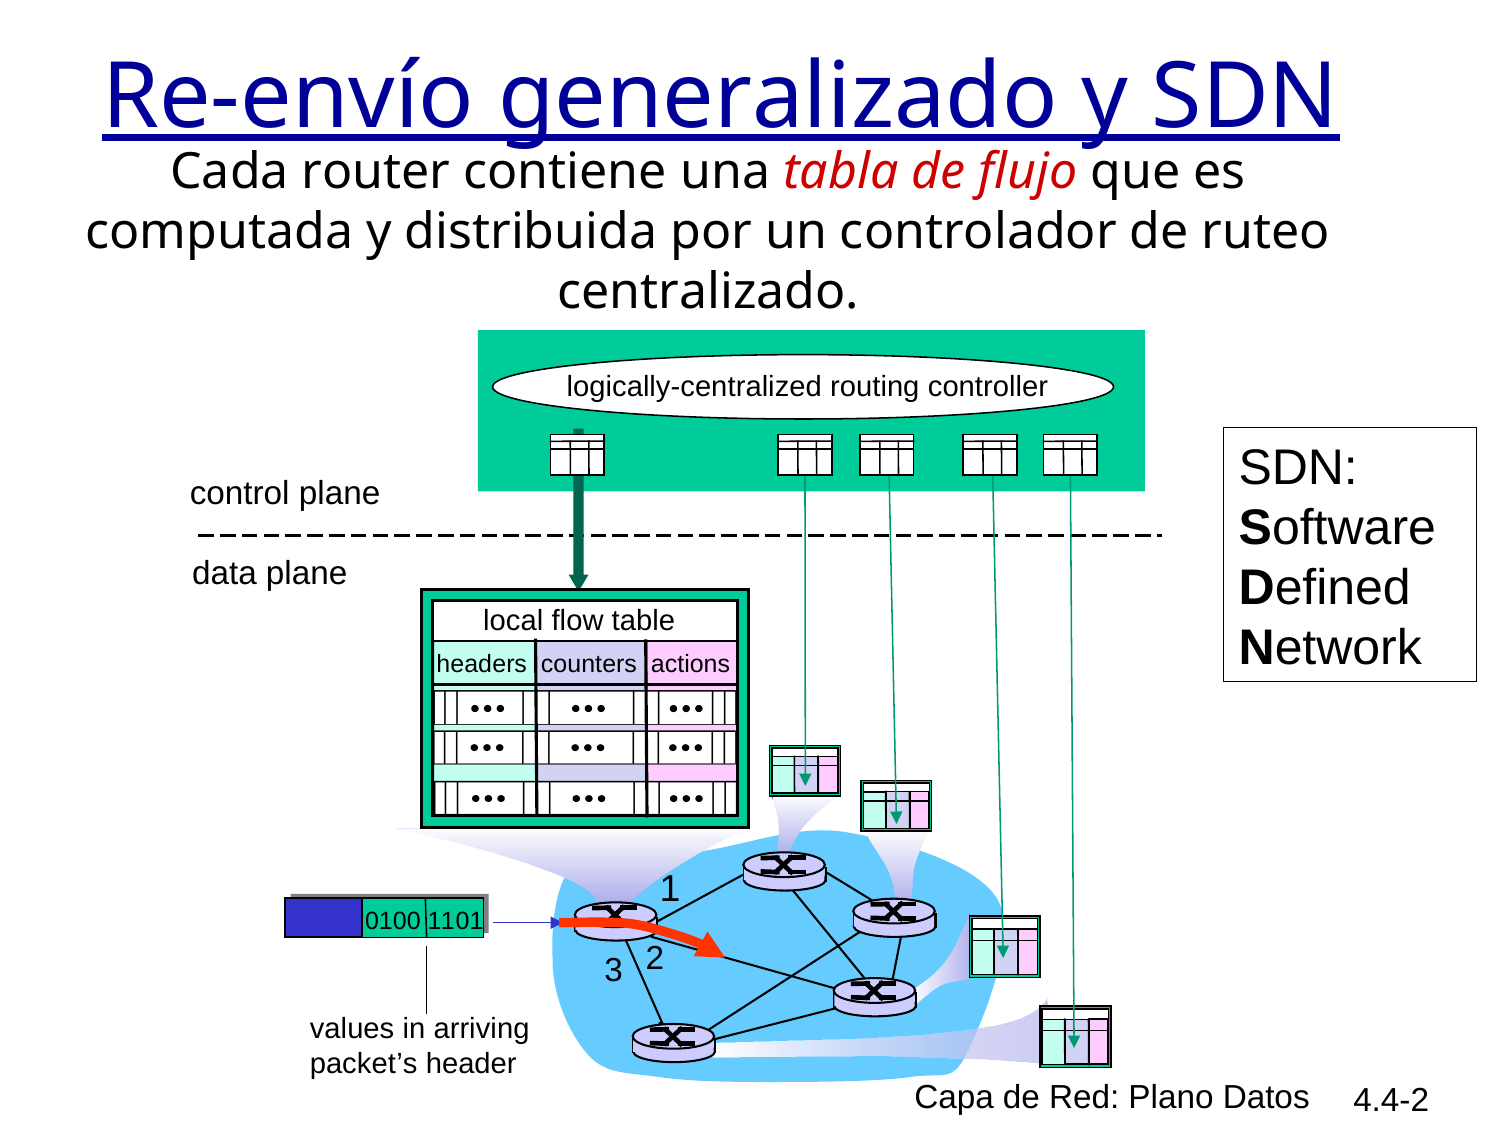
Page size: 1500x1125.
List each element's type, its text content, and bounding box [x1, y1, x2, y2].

text_box [483, 744, 491, 752]
text_box headers counters actions [538, 642, 644, 683]
text_box [584, 704, 593, 713]
text_box [1066, 1031, 1087, 1064]
text_box [682, 705, 690, 713]
text_box [572, 450, 588, 475]
text_box [972, 919, 1001, 929]
text_box [1044, 450, 1062, 475]
text_box 3 [589, 940, 638, 996]
text_box 2 [638, 935, 679, 984]
text_box [421, 589, 749, 640]
text_box [551, 443, 569, 448]
text_box [572, 442, 588, 448]
text_box [1003, 442, 1017, 448]
text_box local flow table [468, 593, 691, 599]
text_box [778, 435, 832, 440]
text_box [1003, 450, 1017, 475]
text_box [773, 749, 804, 756]
text_box [1075, 1020, 1087, 1030]
text_box [887, 792, 894, 800]
text_box Cada router contiene una tabla de flujo que es computada y distribuida por un controlador de ruteo centralizado. [65, 131, 1351, 327]
text_box 1 [644, 856, 696, 917]
text_box [864, 792, 884, 800]
text_box [682, 795, 691, 803]
text_box [881, 450, 897, 475]
text_box [694, 744, 703, 752]
text_box [434, 602, 468, 640]
text_box data plane [177, 543, 363, 599]
text_box [897, 792, 908, 800]
text_box [584, 744, 592, 752]
text_box [434, 725, 534, 730]
text_box [911, 802, 929, 828]
text_box [1044, 435, 1097, 440]
picture [648, 690, 736, 725]
text_box [597, 795, 606, 803]
text_box [665, 355, 941, 359]
text_box [963, 450, 982, 475]
text_box local flow table [468, 602, 691, 640]
text_box [860, 450, 879, 475]
text_box [396, 686, 1048, 1083]
text_box [695, 705, 703, 713]
picture [648, 730, 736, 765]
text_box [1019, 941, 1037, 974]
picture [649, 780, 736, 814]
text_box [1004, 930, 1017, 940]
text_box [900, 442, 913, 448]
text_box [571, 744, 579, 752]
text_box [495, 744, 504, 752]
text_box [585, 795, 593, 803]
text_box [864, 784, 894, 791]
text_box [1043, 1031, 1064, 1064]
text_box [649, 765, 736, 780]
text_box values in arriving packet’s header [295, 1001, 545, 1087]
text_box [773, 766, 793, 793]
text_box headers counters actions [419, 640, 431, 686]
text_box [572, 704, 580, 713]
text_box [551, 450, 569, 475]
text_box [972, 930, 993, 940]
text_box [669, 744, 677, 752]
text_box logically-centralized routing controller [448, 359, 1167, 410]
text_box [669, 795, 678, 803]
text_box [778, 450, 797, 475]
text_box [796, 766, 817, 793]
text_box [807, 749, 837, 756]
text_box [1090, 1020, 1108, 1030]
picture [539, 780, 645, 814]
text_box control plane [175, 463, 396, 520]
text_box [807, 757, 817, 765]
text_box [796, 757, 804, 765]
text_box headers counters actions [434, 642, 534, 683]
title Re-envío generalizado y SDN [87, 27, 1468, 154]
text_box [995, 941, 1017, 974]
text_box headers counters actions [648, 642, 736, 683]
text_box [778, 443, 797, 448]
text_box [471, 704, 479, 713]
text_box [963, 435, 1017, 440]
text_box 0100 1101 [350, 896, 506, 943]
text_box [773, 757, 793, 765]
text_box [1075, 1009, 1108, 1019]
picture [434, 730, 534, 765]
text_box [911, 792, 929, 800]
text_box SDN: Software Defined Network [1223, 427, 1477, 682]
text_box [864, 802, 885, 828]
text_box [572, 795, 580, 803]
text_box [799, 442, 815, 448]
text_box [900, 450, 913, 475]
text_box [963, 443, 982, 448]
text_box [648, 686, 736, 690]
text_box [1004, 919, 1037, 929]
text_box [860, 443, 879, 448]
text_box [551, 435, 604, 440]
text_box [285, 893, 489, 937]
text_box [472, 795, 480, 802]
text_box [984, 450, 1000, 475]
text_box [897, 784, 929, 791]
text_box [434, 765, 535, 780]
text_box [1083, 442, 1097, 448]
picture [538, 690, 644, 725]
text_box [820, 766, 837, 793]
text_box [887, 802, 908, 828]
text_box [538, 686, 644, 690]
text_box [597, 704, 605, 713]
picture [434, 780, 535, 814]
text_box [1019, 930, 1037, 940]
text_box [599, 410, 1007, 419]
text_box [860, 435, 913, 440]
text_box [1083, 450, 1097, 475]
picture [434, 690, 534, 725]
text_box [590, 450, 604, 475]
text_box [881, 442, 897, 448]
text_box [434, 686, 534, 690]
text_box [972, 941, 993, 974]
text_box [538, 725, 644, 730]
text_box [596, 744, 605, 752]
text_box [539, 765, 645, 780]
text_box [995, 930, 1001, 940]
text_box [799, 450, 815, 475]
text_box [1065, 442, 1081, 448]
text_box [669, 705, 678, 713]
text_box [818, 450, 832, 475]
text_box [496, 704, 505, 713]
picture [538, 730, 645, 765]
text_box [1043, 1009, 1072, 1019]
text_box [470, 744, 479, 752]
text_box [1044, 443, 1062, 448]
text_box [1066, 1020, 1072, 1030]
text_box [484, 795, 493, 802]
text_box [648, 725, 736, 730]
text_box [695, 795, 703, 803]
text_box [681, 744, 690, 752]
text_box [1090, 1031, 1108, 1064]
text_box [984, 442, 1000, 448]
text_box [590, 442, 604, 448]
text_box [818, 442, 832, 448]
text_box [1065, 450, 1081, 475]
text_box [483, 704, 492, 713]
text_box [497, 795, 505, 802]
text_box [819, 757, 837, 765]
text_box [691, 602, 736, 640]
text_box [1043, 1020, 1063, 1030]
